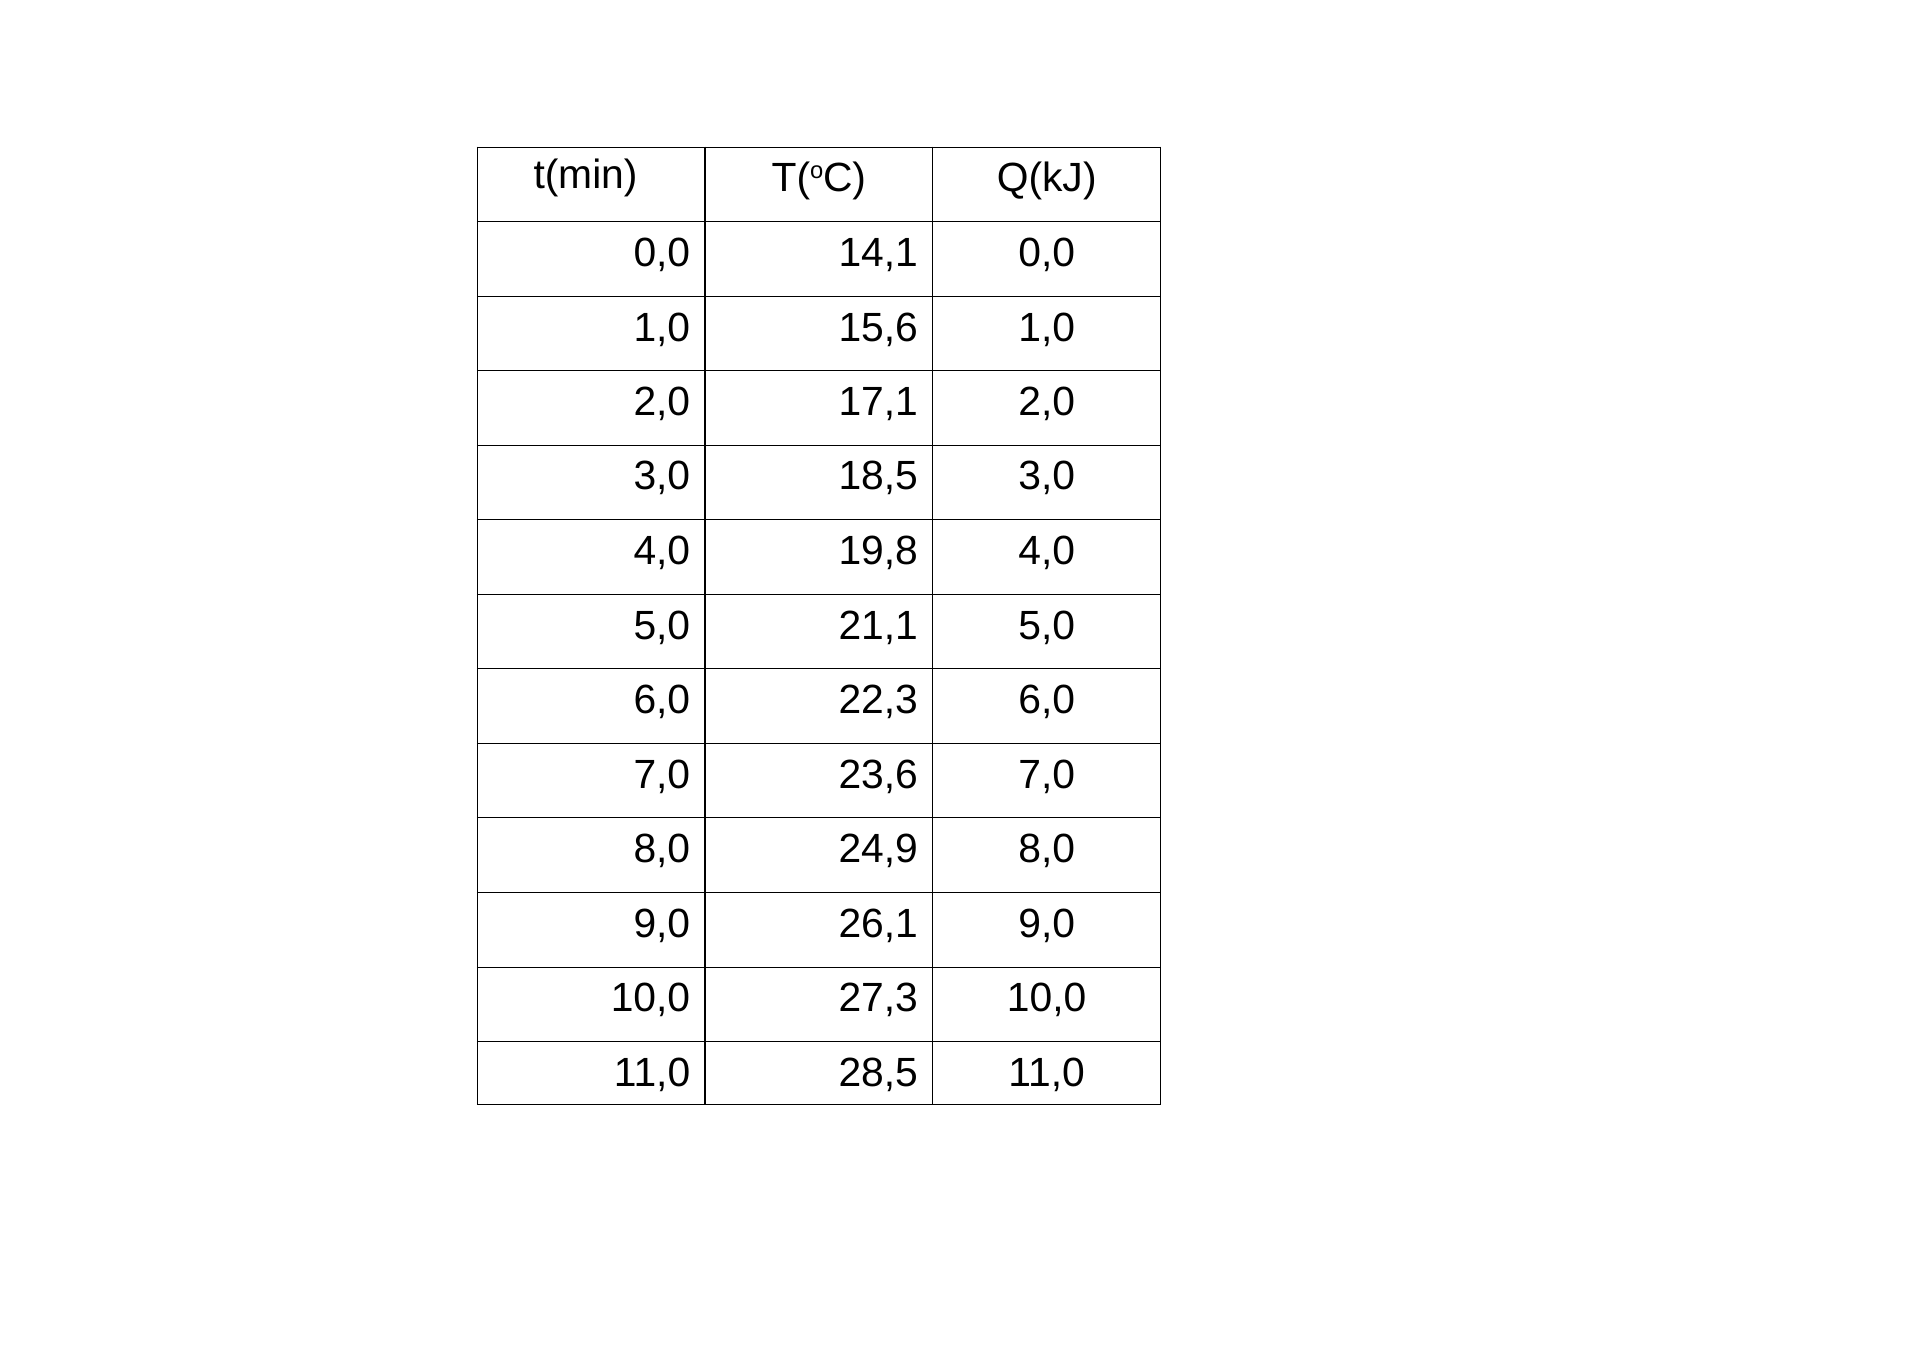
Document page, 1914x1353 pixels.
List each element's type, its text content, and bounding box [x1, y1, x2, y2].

table_cell 6,0 [478, 669, 704, 743]
table_header Q(kJ) [933, 148, 1160, 221]
table_cell 9,0 [933, 893, 1160, 967]
table_cell 8,0 [478, 818, 704, 892]
table_cell 1,0 [933, 297, 1160, 370]
table_cell 26,1 [706, 893, 932, 967]
table_cell 3,0 [478, 446, 704, 519]
table_cell 9,0 [478, 893, 704, 967]
table_cell 4,0 [933, 520, 1160, 594]
table_cell 6,0 [933, 669, 1160, 743]
table_header t(min) [478, 148, 704, 221]
table_cell 0,0 [478, 222, 704, 296]
table_cell 18,5 [706, 446, 932, 519]
table_cell 15,6 [706, 297, 932, 370]
table_cell 11,0 [933, 1042, 1160, 1104]
table_cell 3,0 [933, 446, 1160, 519]
table_cell 21,1 [706, 595, 932, 668]
table_cell 7,0 [933, 744, 1160, 817]
table_cell 10,0 [933, 968, 1160, 1041]
table_cell 23,6 [706, 744, 932, 817]
table_cell 1,0 [478, 297, 704, 370]
table_cell 2,0 [933, 371, 1160, 445]
table_cell 5,0 [933, 595, 1160, 668]
table_cell 8,0 [933, 818, 1160, 892]
table_cell 5,0 [478, 595, 704, 668]
table_cell 7,0 [478, 744, 704, 817]
table_cell 24,9 [706, 818, 932, 892]
table_cell 14,1 [706, 222, 932, 296]
table_cell 27,3 [706, 968, 932, 1041]
table_cell 0,0 [933, 222, 1160, 296]
table_cell 28,5 [706, 1042, 932, 1104]
table_cell 19,8 [706, 520, 932, 594]
table_cell 2,0 [478, 371, 704, 445]
table_cell 10,0 [478, 968, 704, 1041]
table_cell 17,1 [706, 371, 932, 445]
table_cell 22,3 [706, 669, 932, 743]
table_cell 11,0 [478, 1042, 704, 1104]
table_cell 4,0 [478, 520, 704, 594]
table_header T(oC) [706, 148, 932, 221]
